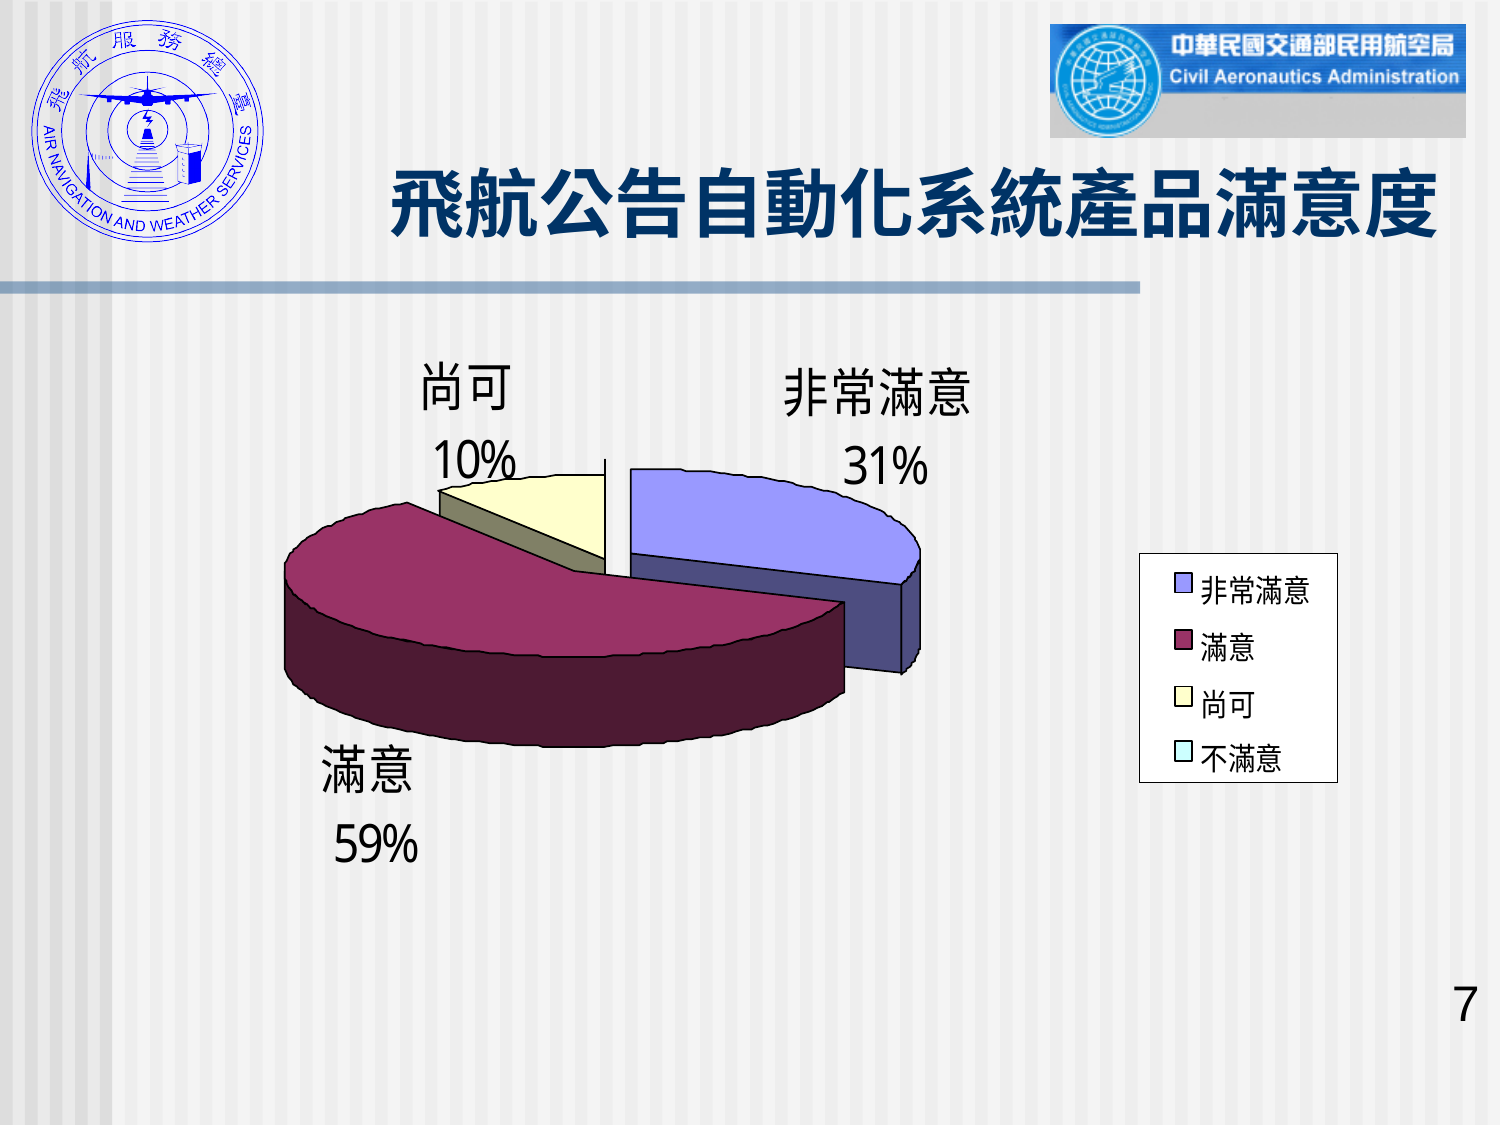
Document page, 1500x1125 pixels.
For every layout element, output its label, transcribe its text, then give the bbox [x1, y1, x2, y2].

chart [171, 275, 1353, 953]
title 飛航公告自動化系統產品滿意度 [206, 148, 1500, 255]
